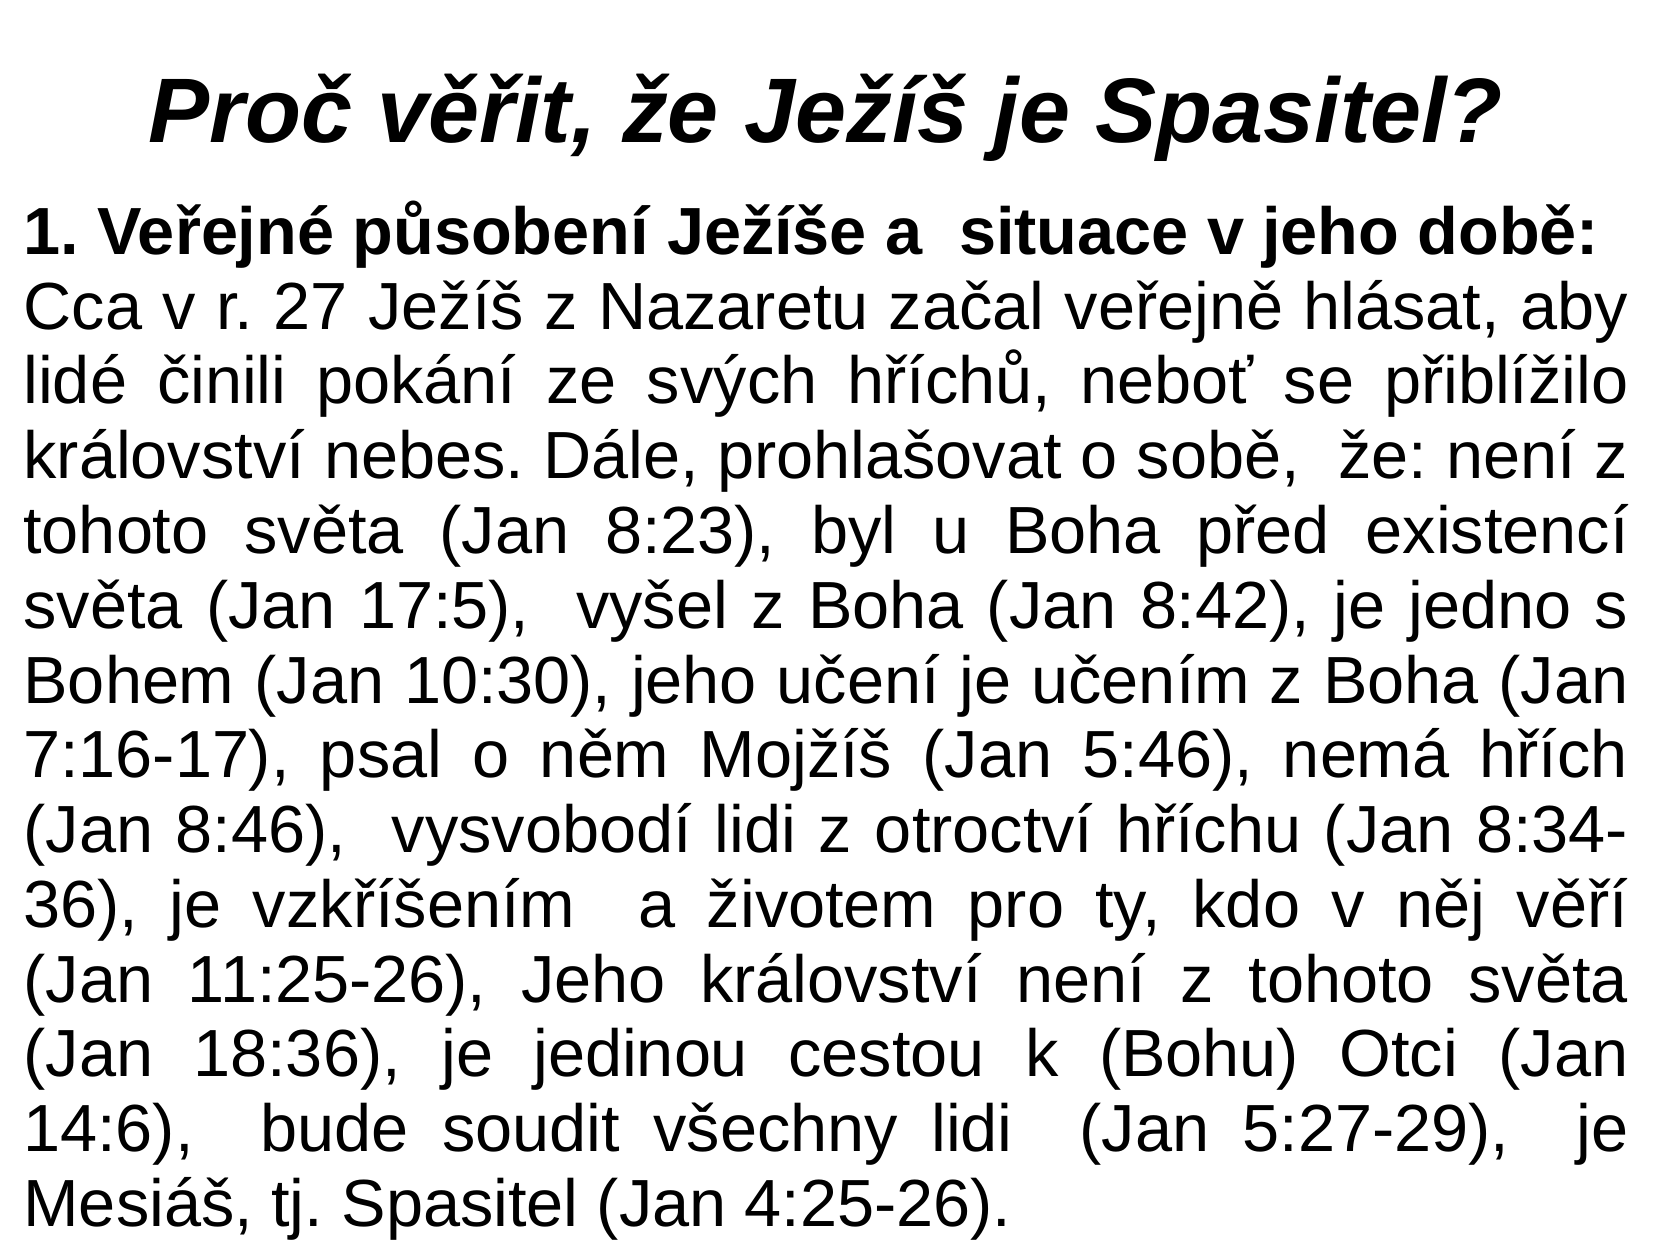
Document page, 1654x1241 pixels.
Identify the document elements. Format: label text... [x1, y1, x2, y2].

title Proč věřit, že Ježíš je Spasitel? [82, 7, 1571, 119]
subtitle 1. Veřejné působení Ježíše a situace v jeho době: Cca v r. 27 Ježíš z Nazaretu začal veřejně hlásat, aby lidé činili pokání ze svých hříchů, neboť se přiblížilo království nebes. Dále, prohlašovat o sobě, že: není z tohoto světa (Jan 8:23), byl u Boha před existencí světa (Jan 17:5), vyšel z Boha (Jan 8:42), je jedno s Bohem (Jan 10:30), jeho učení je učením z Boha (Jan 7:16-17), psal o něm Mojžíš (Jan 5:46), nemá hřích (Jan 8:46), vysvobodí lidi z otroctví hříchu (Jan 8:34-36), je vzkříšením a životem pro ty, kdo v něj věří (Jan 11:25-26), Jeho království není z tohoto světa (Jan 18:36), je jedinou cestou k (Bohu) Otci (Jan 14:6), bude soudit všechny lidi (Jan 5:27-29), je Mesiáš, tj. Spasitel (Jan 4:25-26). [23, 119, 1630, 1241]
